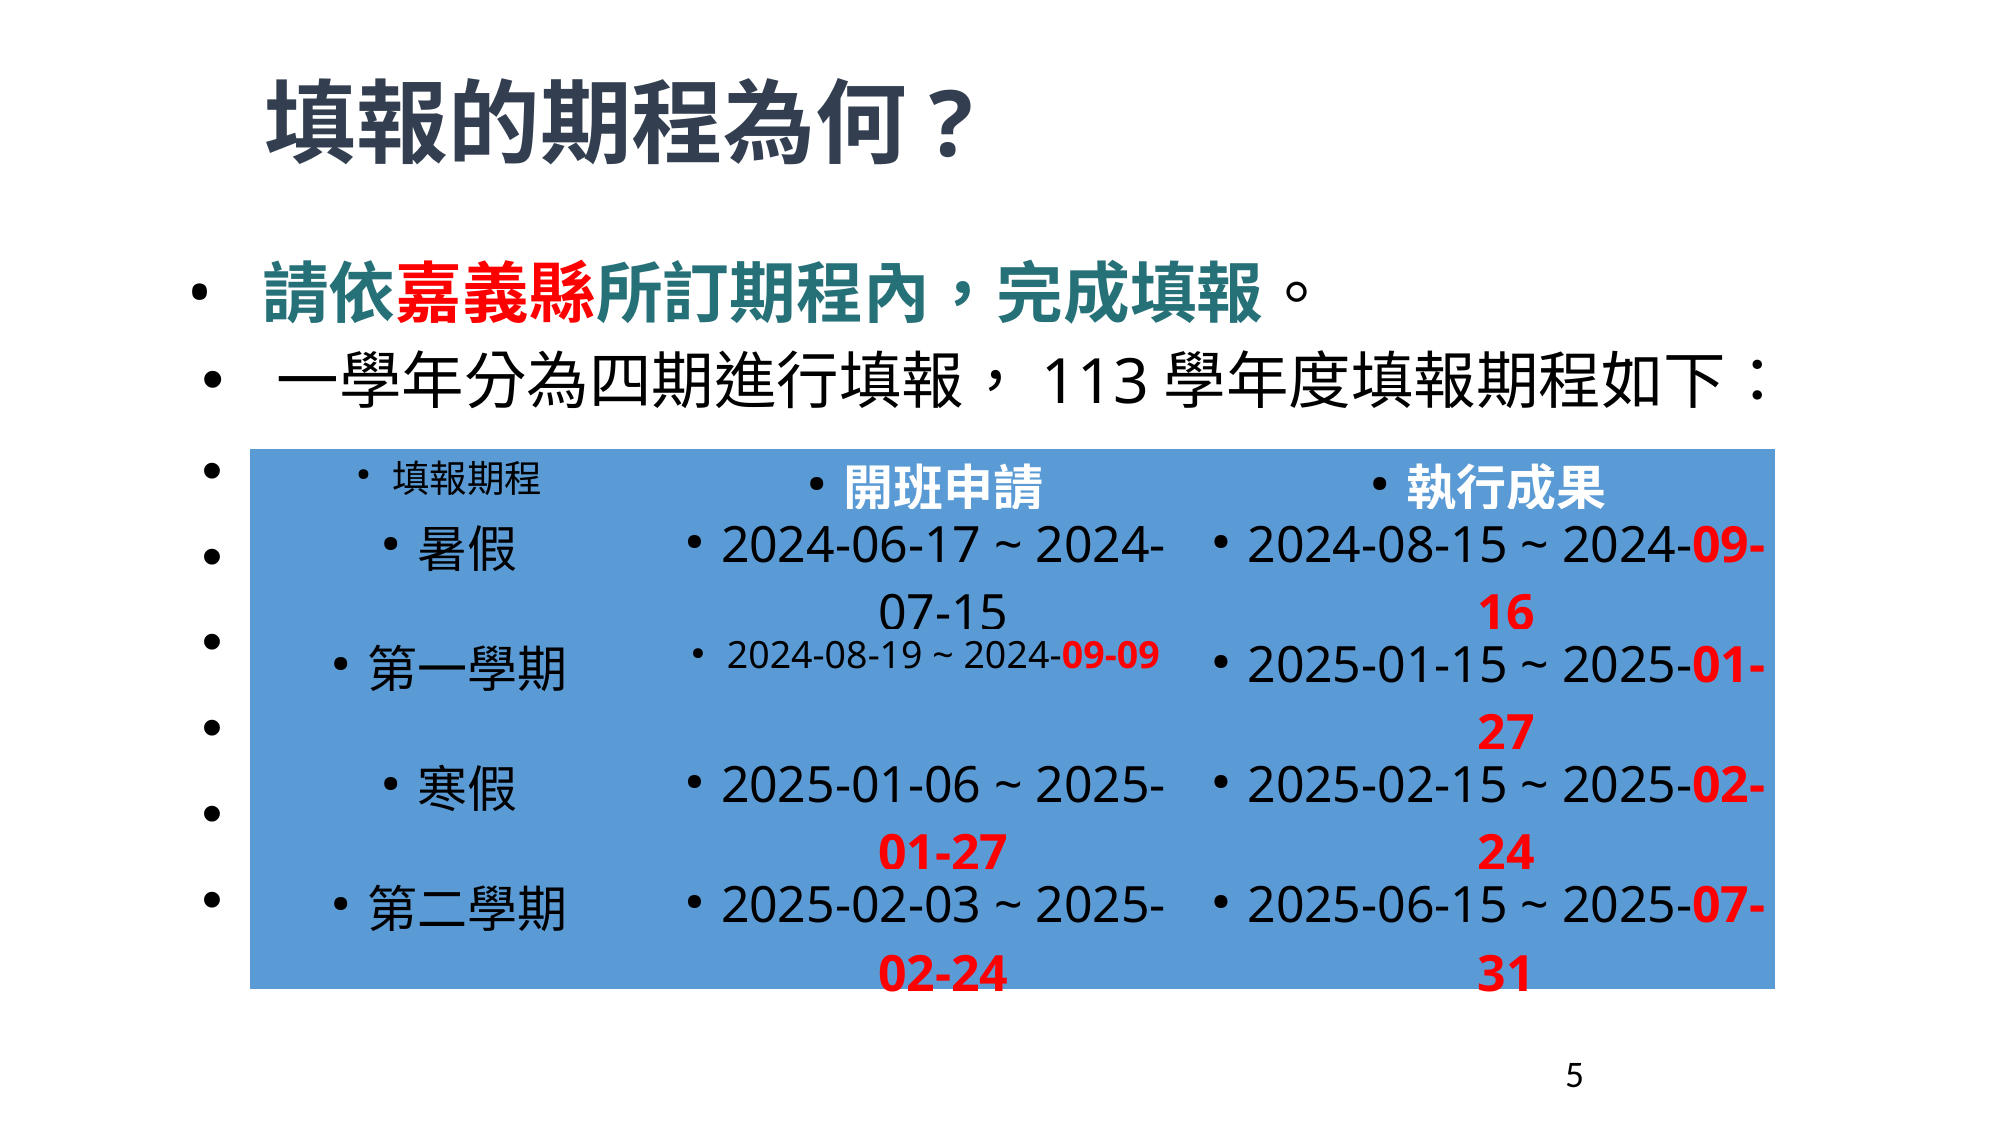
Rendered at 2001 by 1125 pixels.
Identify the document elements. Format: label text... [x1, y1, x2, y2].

table_cell 2024-08-19 ~ 2024-09-09 [649, 629, 1202, 749]
text_box 請依嘉義縣所訂期程內，完成填報。 [172, 243, 1496, 338]
subtitle 一學年分為四期進行填報，113學年度填報期程如下： [186, 341, 1838, 1031]
table_cell 2024-08-15 ~ 2024-09-16 [1202, 509, 1775, 629]
table_header 執行成果 [1202, 449, 1775, 509]
table_header 執行成果 [1584, 498, 1600, 509]
table_header 執行成果 [1433, 497, 1448, 509]
table_header 開班申請 [1018, 503, 1033, 509]
table_cell 寒假 [250, 749, 649, 869]
table_cell 2025-01-06 ~ 2025-01-27 [649, 749, 1202, 869]
table_header 執行成果 [1563, 499, 1578, 509]
table_cell 暑假 [250, 509, 649, 629]
text_box [1550, 1042, 2000, 1103]
text_box 填報的期程為何? [250, 58, 988, 183]
table_header 填報期程 [250, 449, 649, 509]
table_cell 2025-06-15 ~ 2025-07-31 [1202, 869, 1775, 989]
table_cell 2025-01-15 ~ 2025-01-27 [1202, 629, 1775, 749]
table_cell 第二學期 [250, 869, 649, 989]
table_cell 2025-02-15 ~ 2025-02-24 [1202, 749, 1775, 869]
table_cell 第一學期 [250, 629, 649, 749]
table_cell 2025-02-03 ~ 2025-02-24 [649, 869, 1202, 989]
table_header 執行成果 [1422, 489, 1434, 500]
table_header 開班申請 [861, 499, 870, 509]
table_header 開班申請 [649, 449, 1202, 509]
table_header 執行成果 [1514, 477, 1536, 509]
table_cell 2024-06-17 ~ 2024-07-15 [649, 509, 1202, 629]
